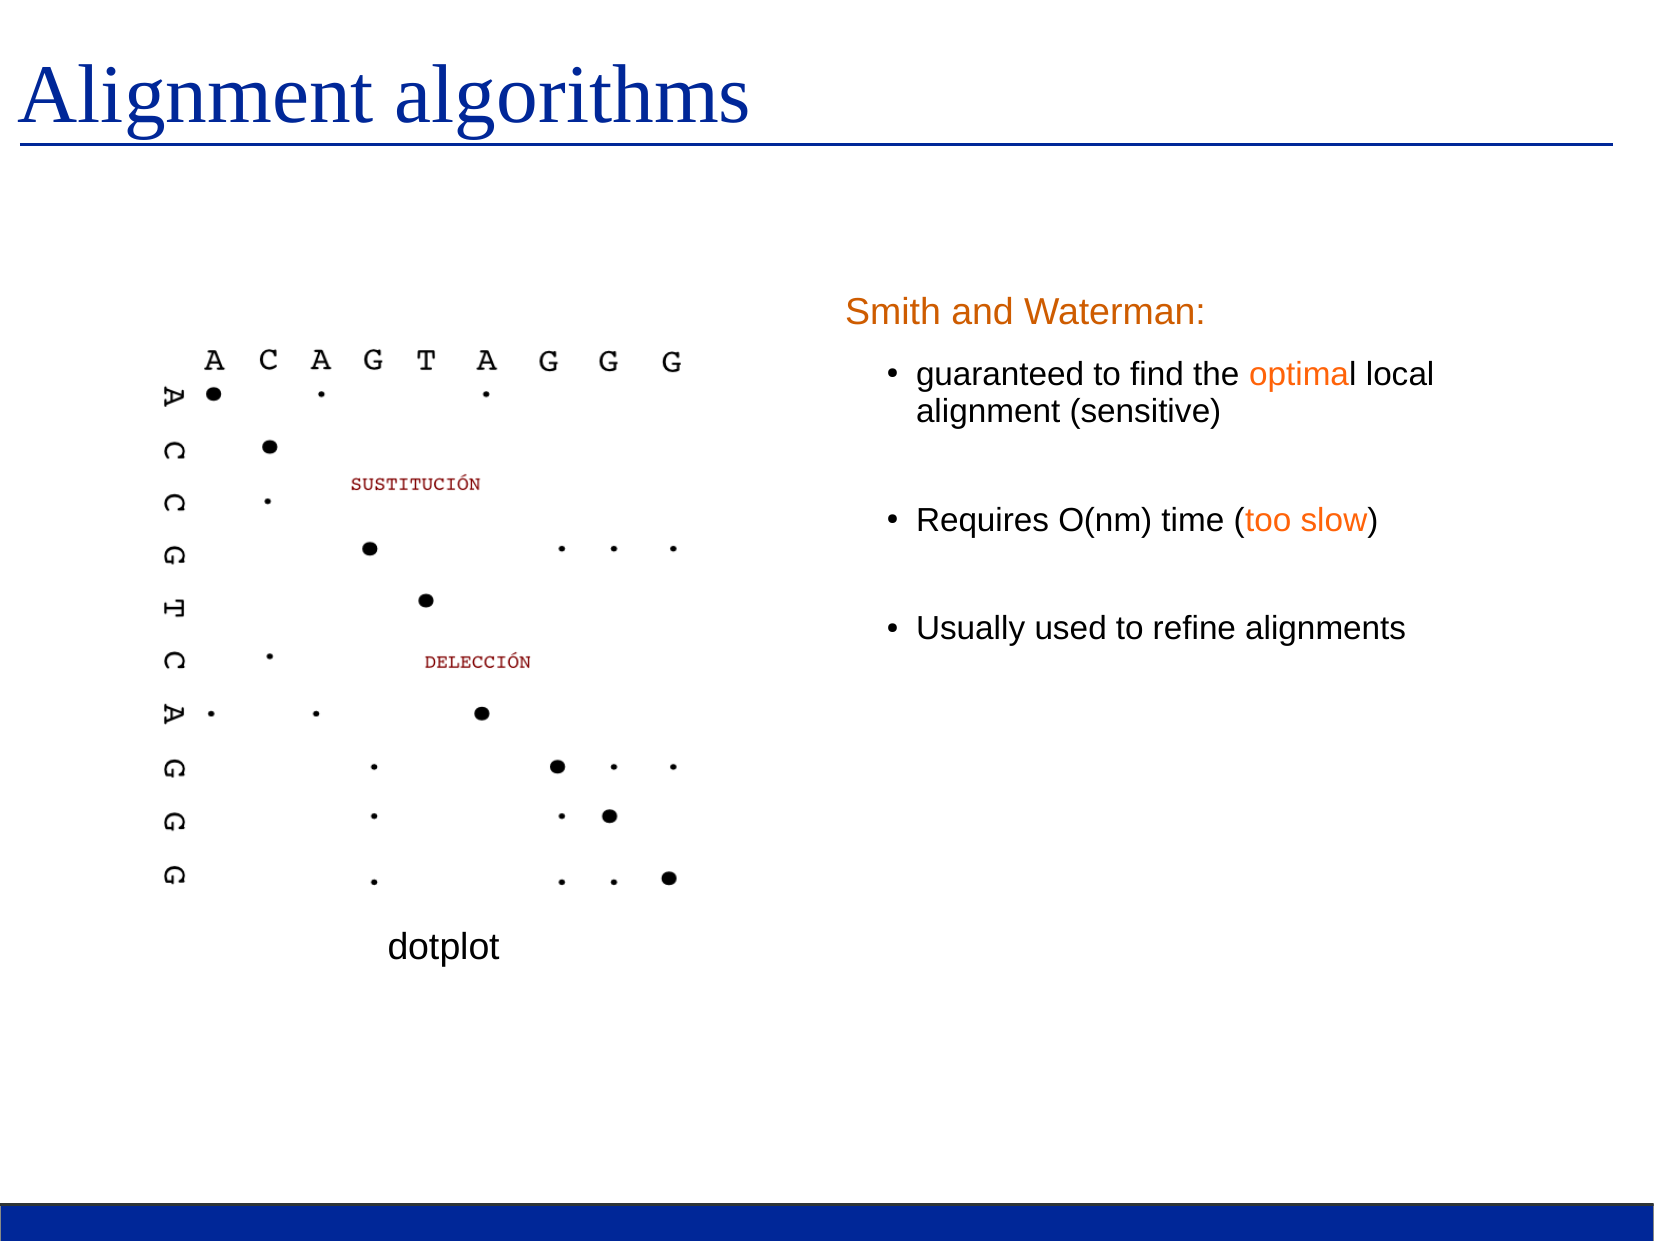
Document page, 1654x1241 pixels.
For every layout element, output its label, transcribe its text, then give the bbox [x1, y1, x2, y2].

list Smith and Waterman: guaranteed to find the optimal local alignment (sensitive) Requires O(nm) time (too slow) Usually used to refine alignments [845, 290, 1572, 1109]
text_box dotplot [372, 917, 551, 975]
picture [125, 329, 723, 926]
title Alignment algorithms [17, 0, 1589, 198]
